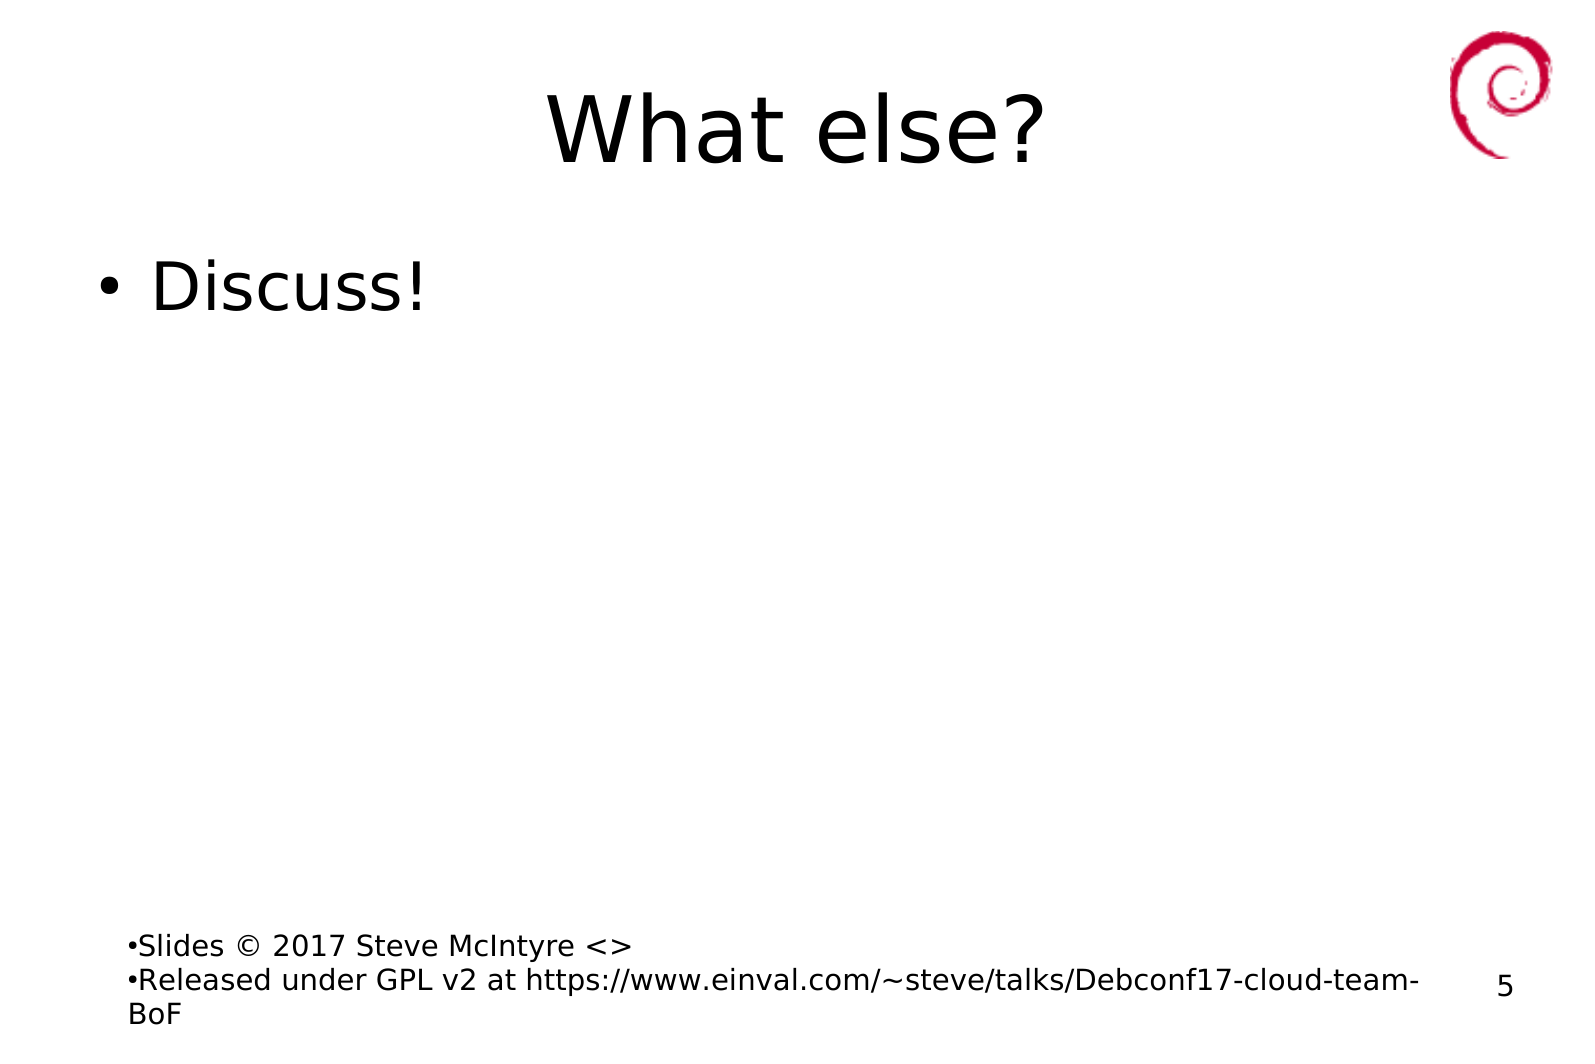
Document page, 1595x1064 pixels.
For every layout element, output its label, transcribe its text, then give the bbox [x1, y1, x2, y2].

text_box Slides © 2017 Steve McIntyre <> Released under GPL v2 at https://www.einval.com/~steve/talks/Debconf17-cloud-team-BoF [113, 921, 1486, 1006]
picture [1450, 31, 1555, 159]
list Discuss! [79, 248, 1515, 951]
title What else? [79, 42, 1515, 220]
